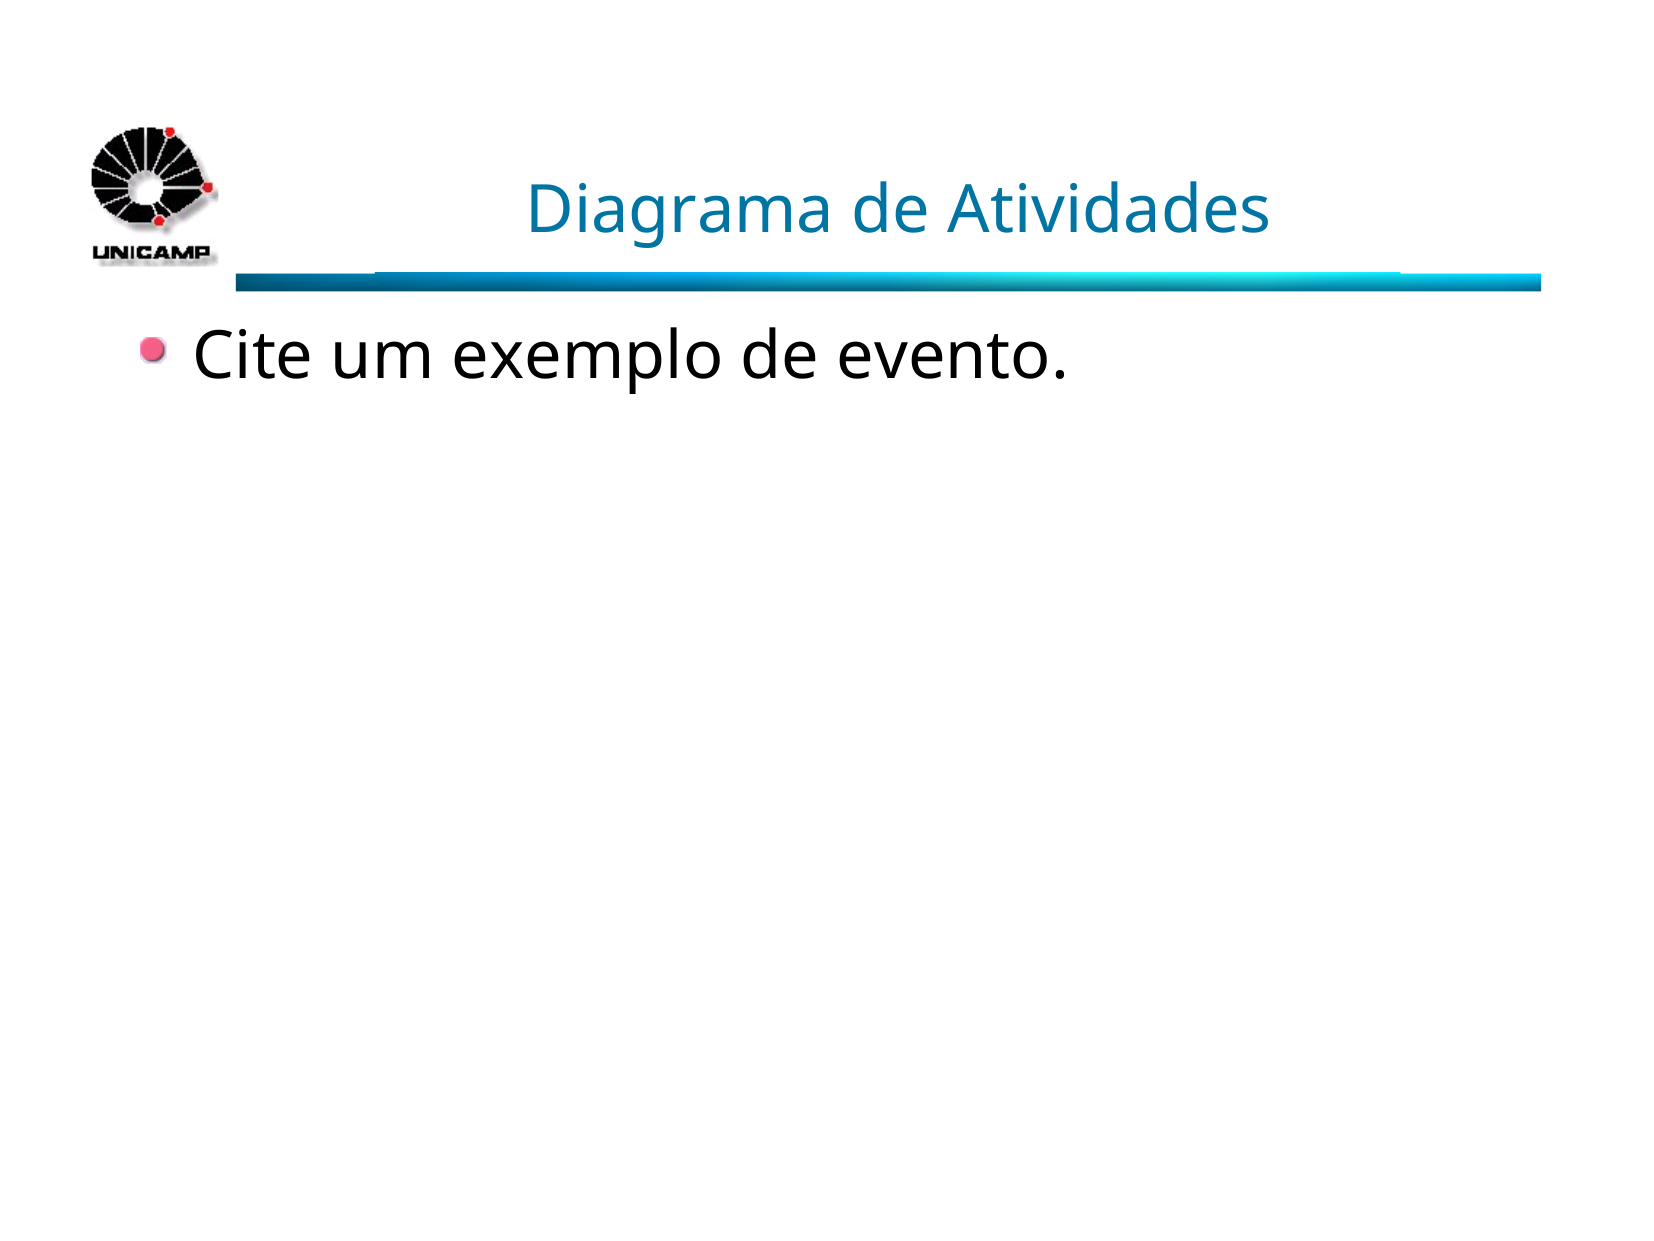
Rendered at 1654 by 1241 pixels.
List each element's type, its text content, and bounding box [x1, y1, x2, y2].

picture [125, 272, 1654, 295]
list Cite um exemplo de evento. [121, 309, 1534, 1182]
title Diagrama de Atividades [264, 42, 1534, 250]
